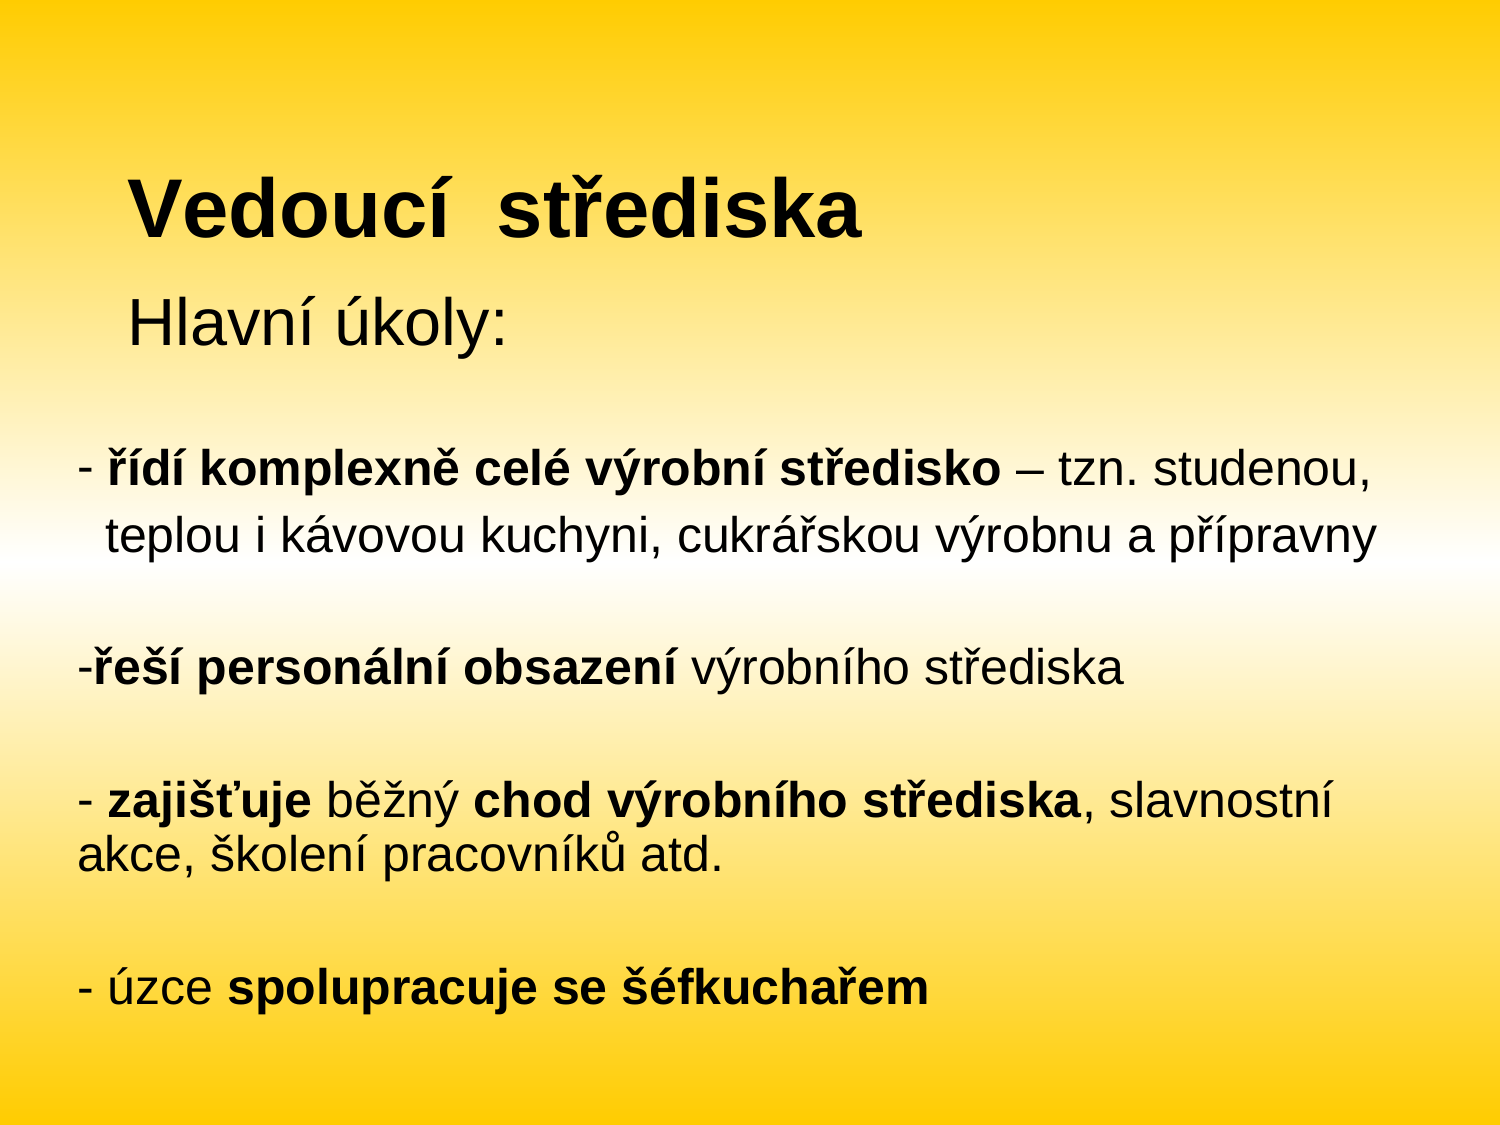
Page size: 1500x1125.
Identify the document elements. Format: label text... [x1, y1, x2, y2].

title Vedoucí střediska Hlavní úkoly: [112, 99, 1388, 362]
subtitle řídí komplexně celé výrobní středisko – tzn. studenou, teplou i kávovou kuchyni, cukrářskou výrobnu a přípravny řeší personální obsazení výrobního střediska zajišťuje běžný chod výrobního střediska, slavnostní akce, školení pracovníků atd. - úzce spolupracuje se šéfkuchařem [62, 362, 1450, 1051]
